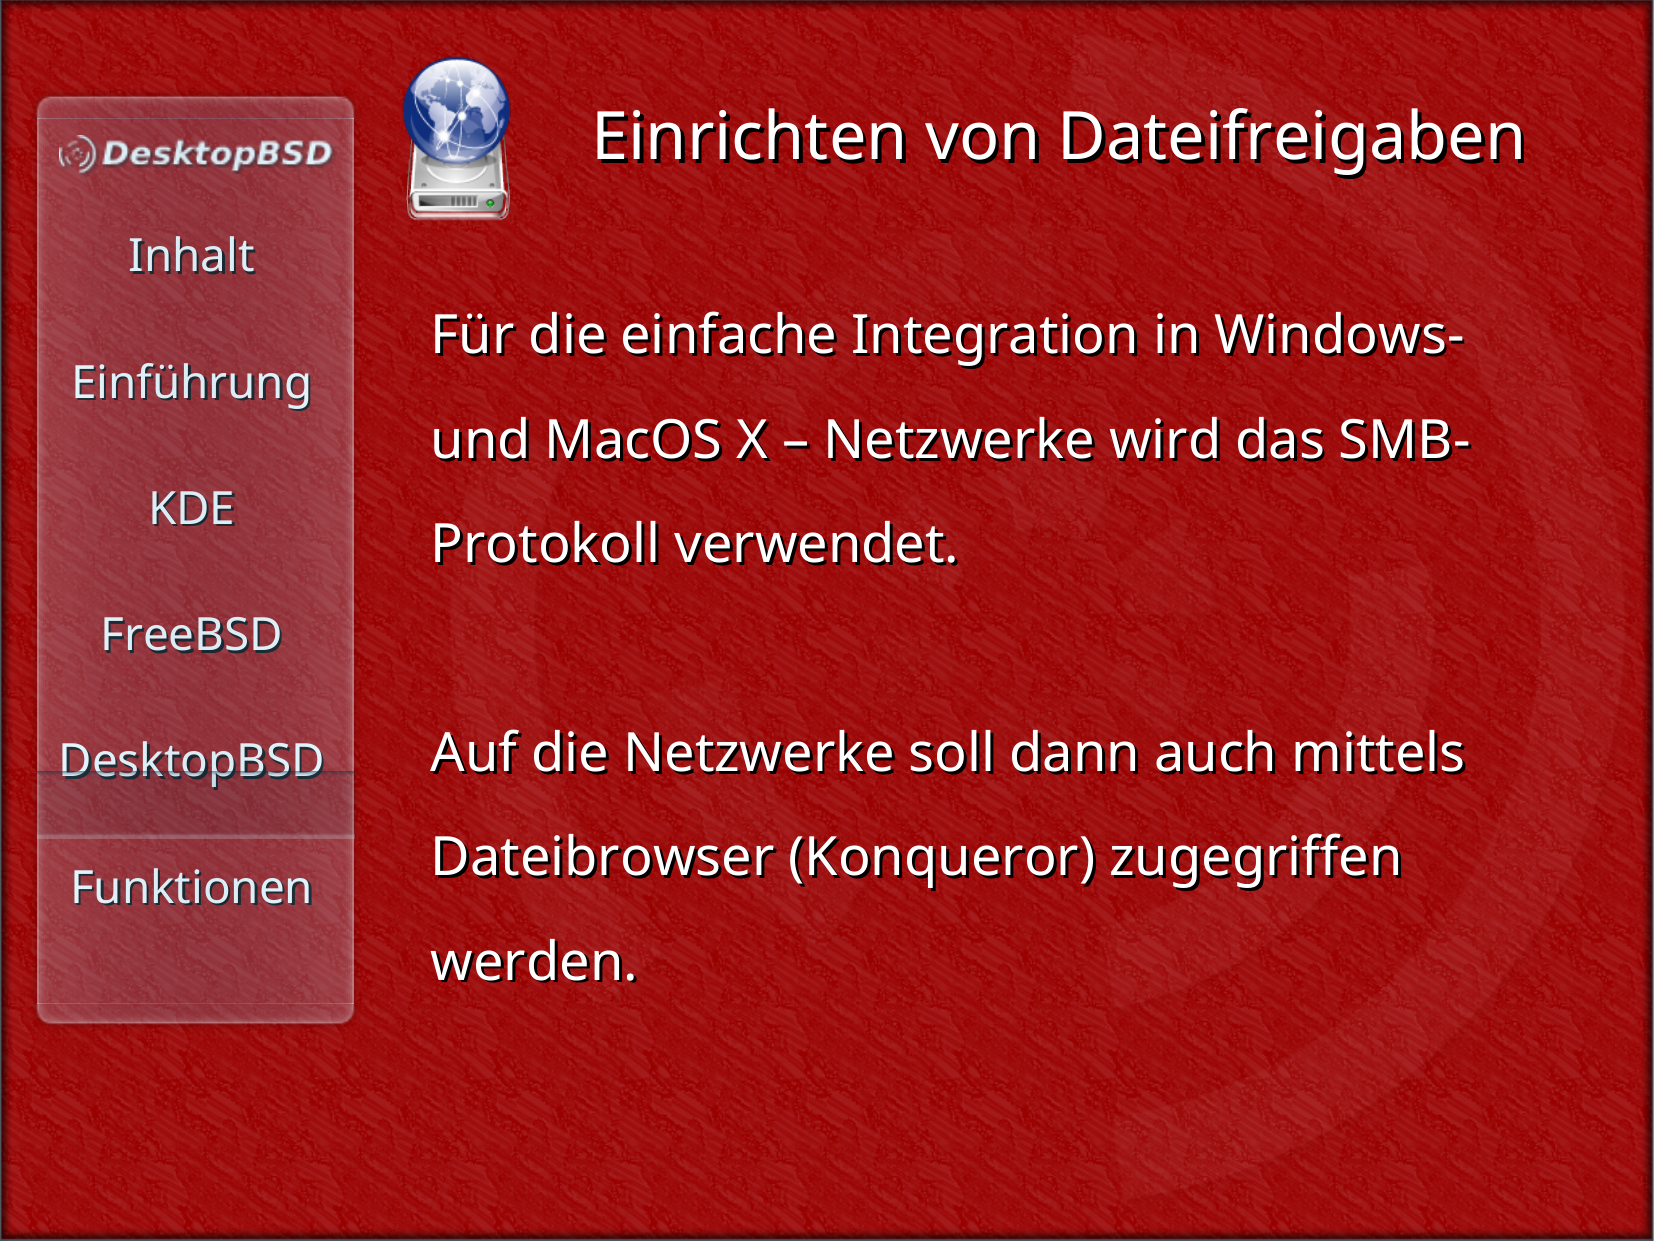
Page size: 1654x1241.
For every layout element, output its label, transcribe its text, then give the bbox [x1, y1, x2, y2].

list Für die einfache Integration in Windows- und MacOS X – Netzwerke wird das SMB- Protokoll verwendet. Auf die Netzwerke soll dann auch mittels Dateibrowser (Konqueror) zugegriffen werden. [413, 295, 1595, 1114]
title Einrichten von Dateifreigaben [466, 29, 1654, 237]
picture [0, 0, 1654, 1241]
